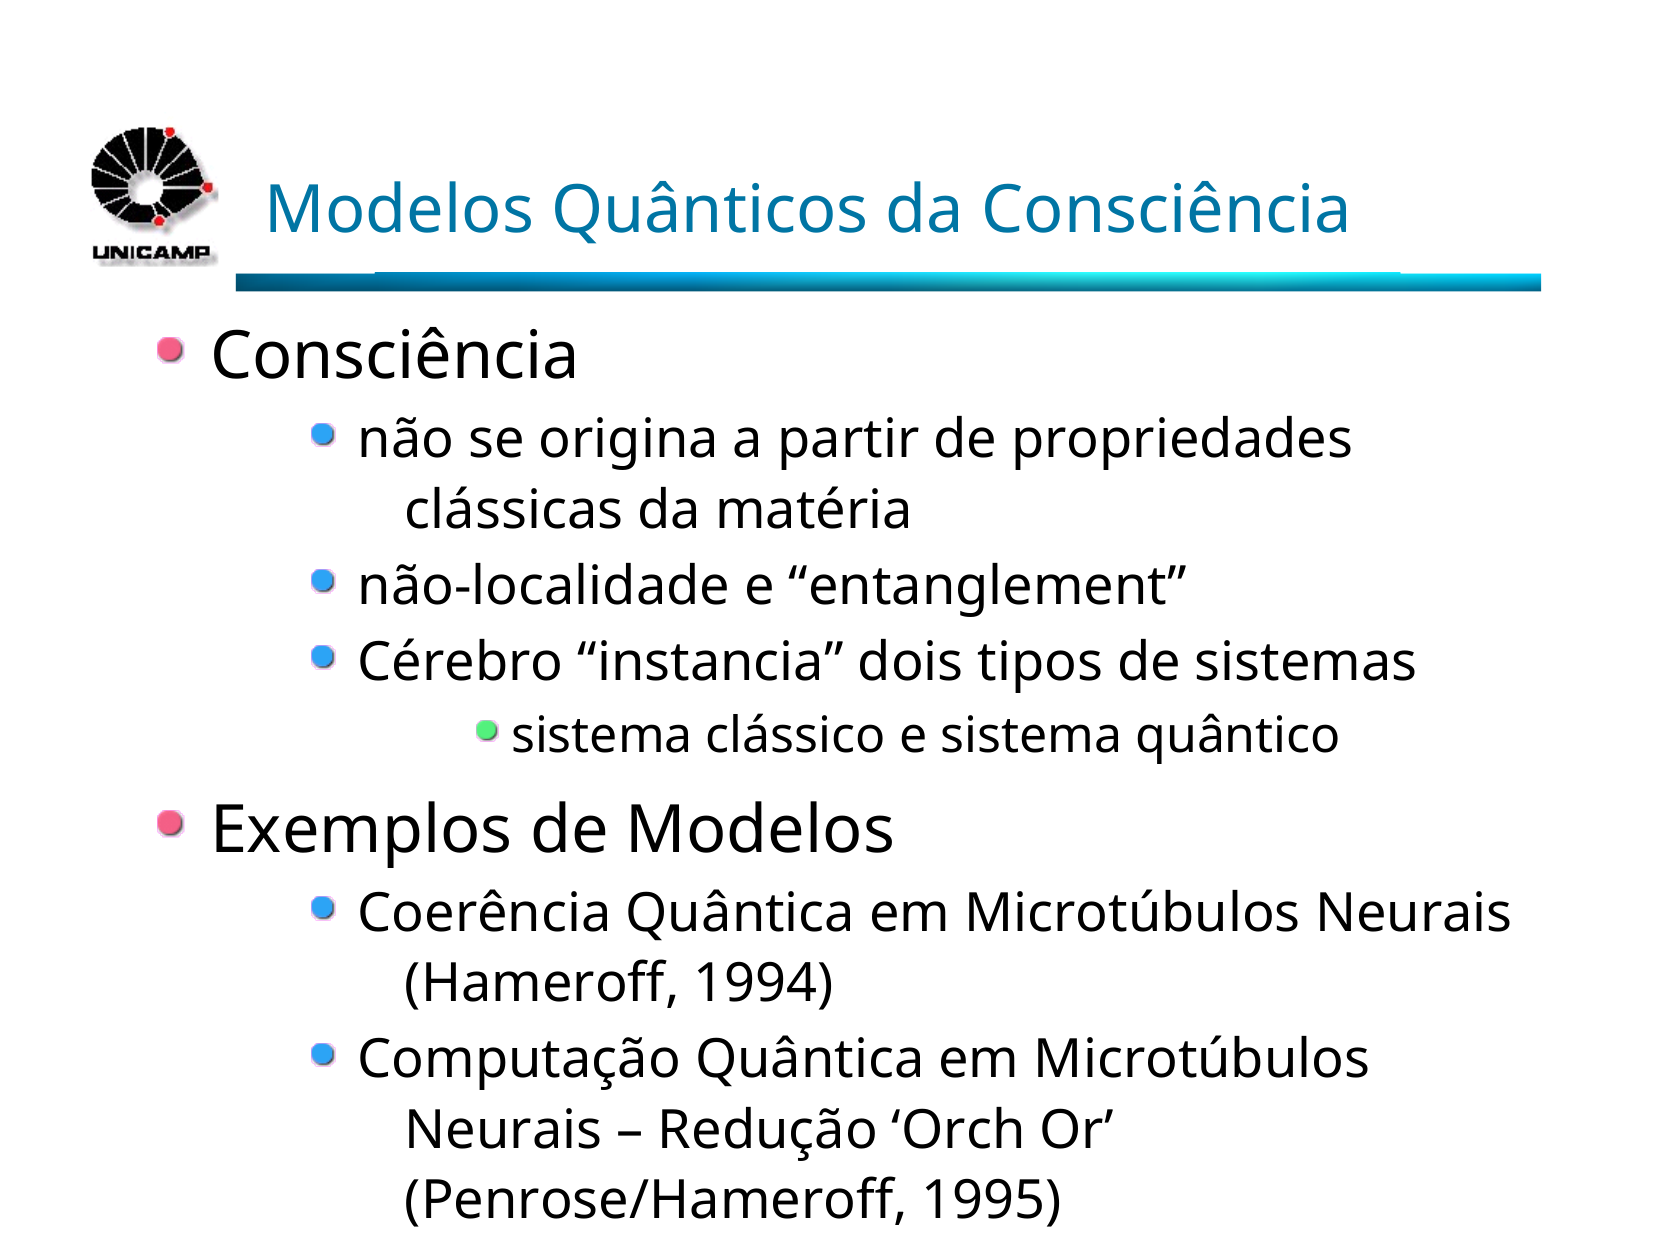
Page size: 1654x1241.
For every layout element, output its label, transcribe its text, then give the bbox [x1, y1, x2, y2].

title Modelos Quânticos da Consciência [264, 42, 1534, 250]
picture [125, 272, 1654, 295]
list Consciência não se origina a partir de propriedades clássicas da matéria não-localidade e “entanglement” Cérebro “instancia” dois tipos de sistemas sistema clássico e sistema quântico Exemplos de Modelos Coerência Quântica em Microtúbulos Neurais (Hameroff, 1994) Computação Quântica em Microtúbulos Neurais – Redução ‘Orch Or’ (Penrose/Hameroff, 1995) [121, 309, 1534, 1182]
